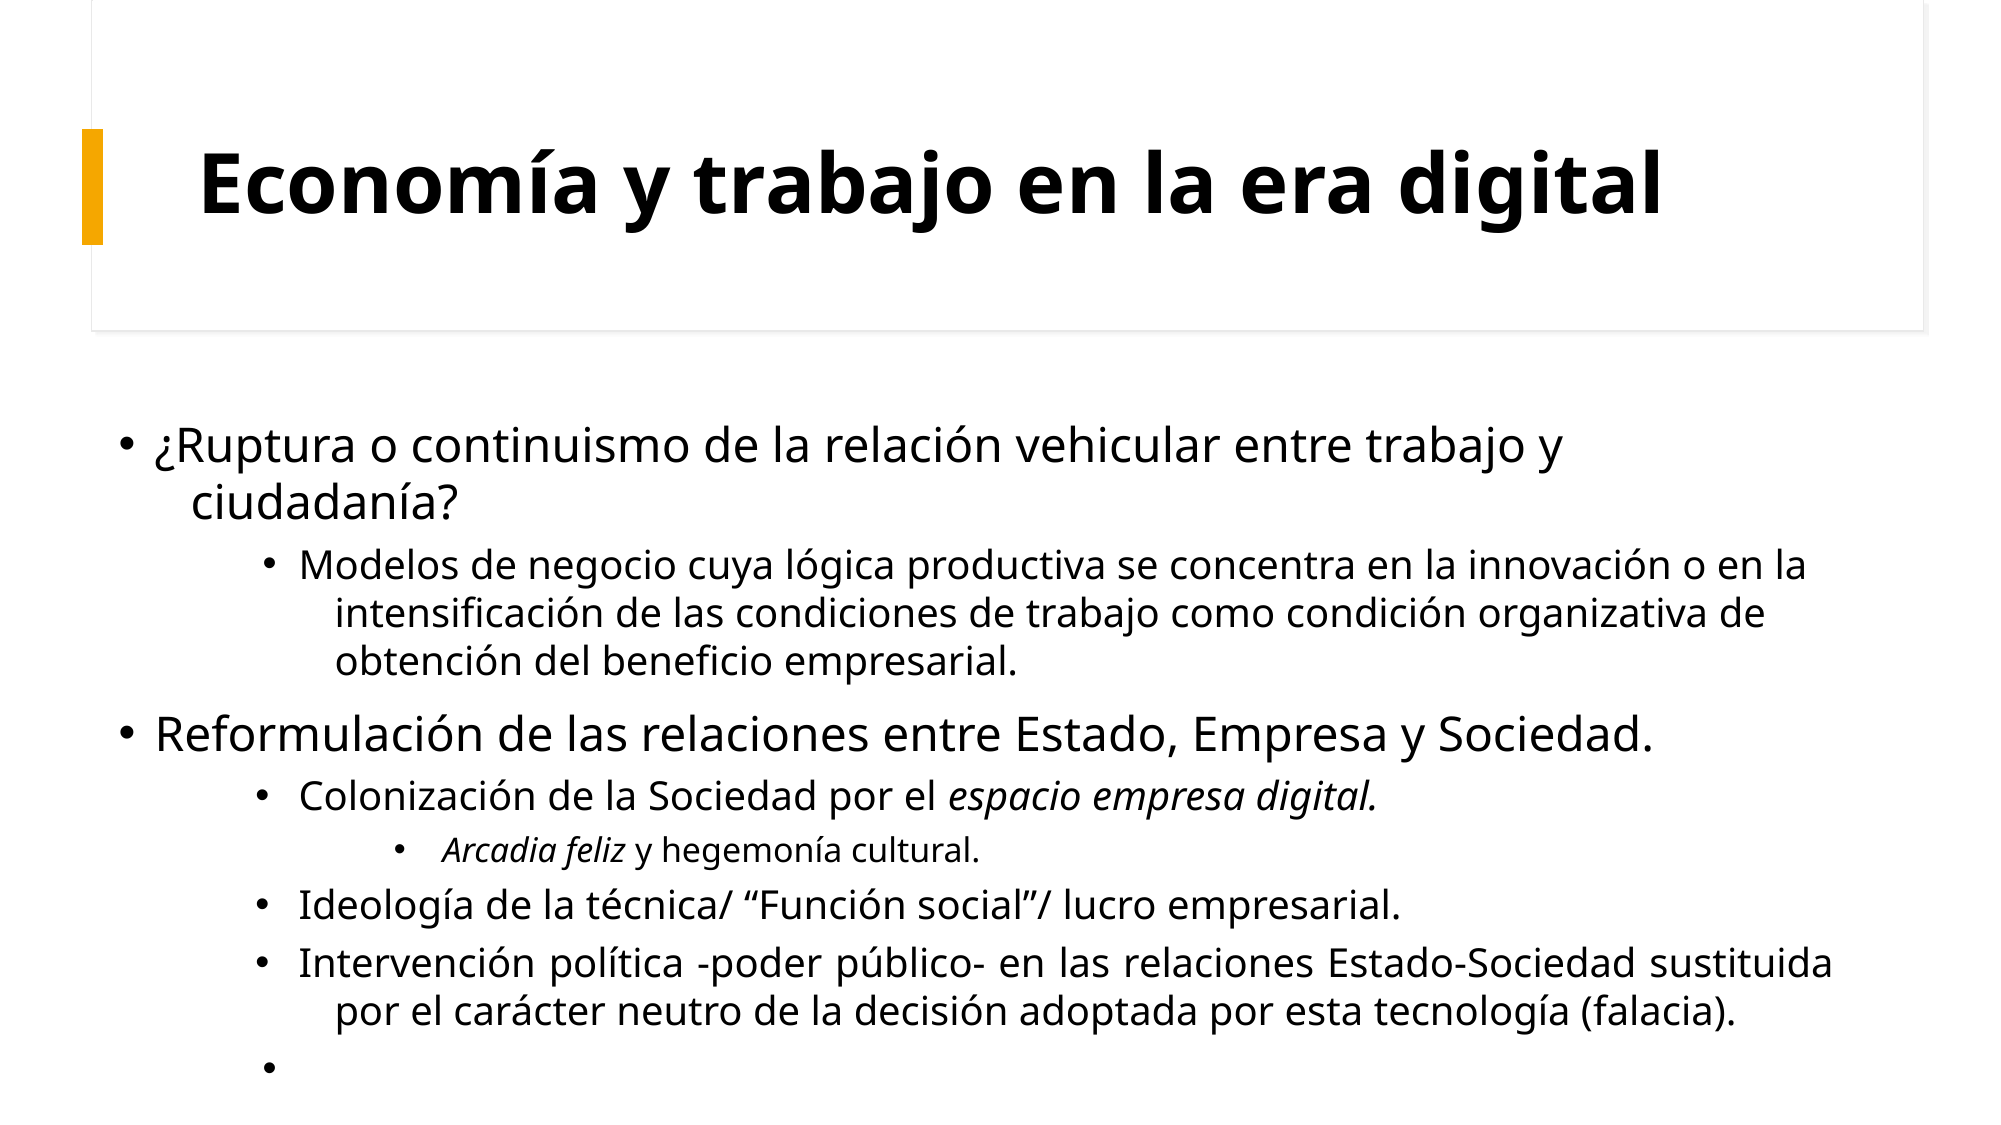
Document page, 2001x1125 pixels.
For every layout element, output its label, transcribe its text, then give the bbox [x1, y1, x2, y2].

title Economía y trabajo en la era digital [183, 90, 1852, 284]
list ¿Ruptura o continuismo de la relación vehicular entre trabajo y ciudadanía? Modelos de negocio cuya lógica productiva se concentra en la innovación o en la intensificación de las condiciones de trabajo como condición organizativa de obtención del beneficio empresarial. Reformulación de las relaciones entre Estado, Empresa y Sociedad. Colonización de la Sociedad por el espacio empresa digital. Arcadia feliz y hegemonía cultural. Ideología de la técnica/ “Función social”/ lucro empresarial. Intervención política -poder público- en las relaciones Estado-Sociedad sustituida por el carácter neutro de la decisión adoptada por esta tecnología (falacia). [103, 406, 1851, 1072]
